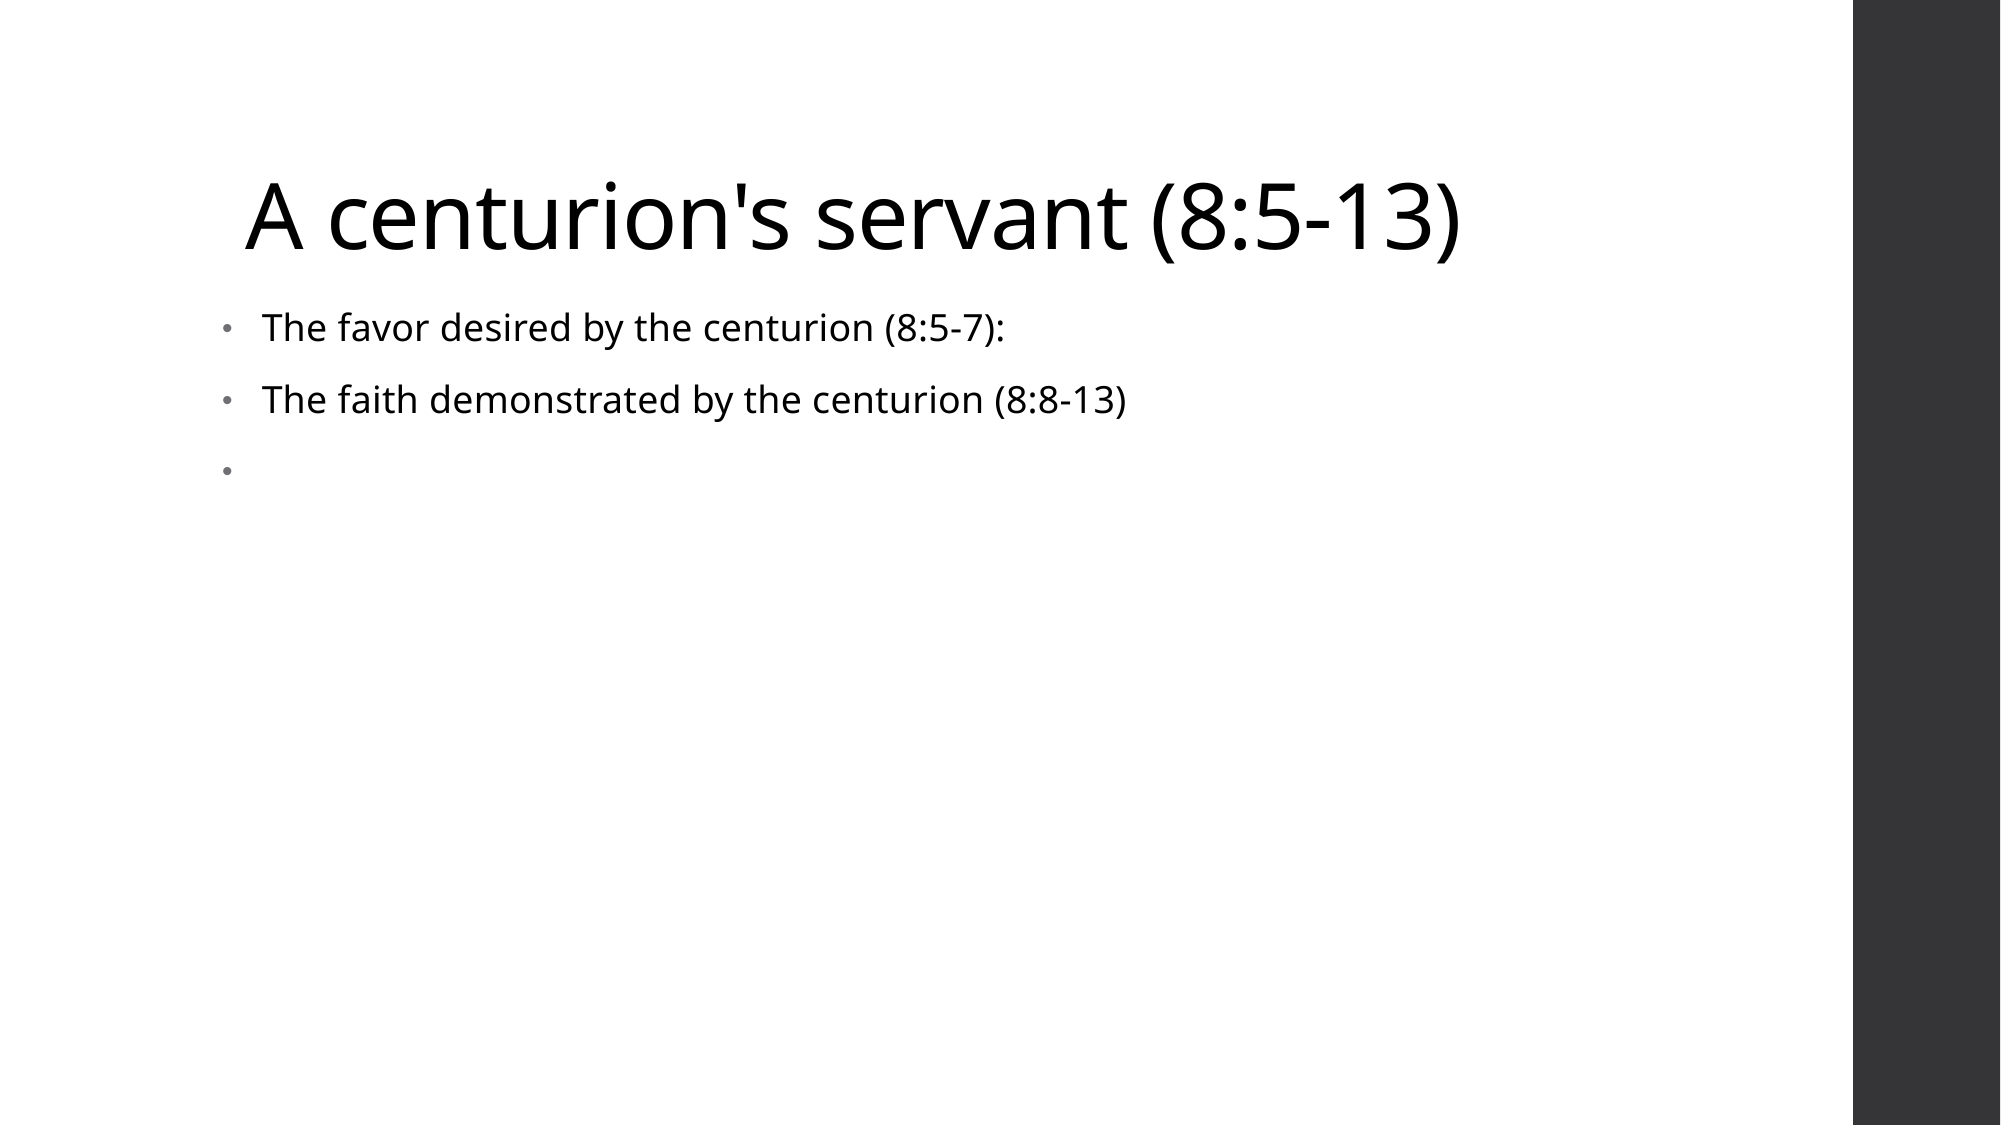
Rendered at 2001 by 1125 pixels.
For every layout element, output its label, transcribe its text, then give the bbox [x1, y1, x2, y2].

title A centurion's servant (8:5-13) [206, 60, 1797, 278]
list The favor desired by the centurion (8:5-7): The faith demonstrated by the centurion (8:8-13) [206, 299, 1617, 1014]
